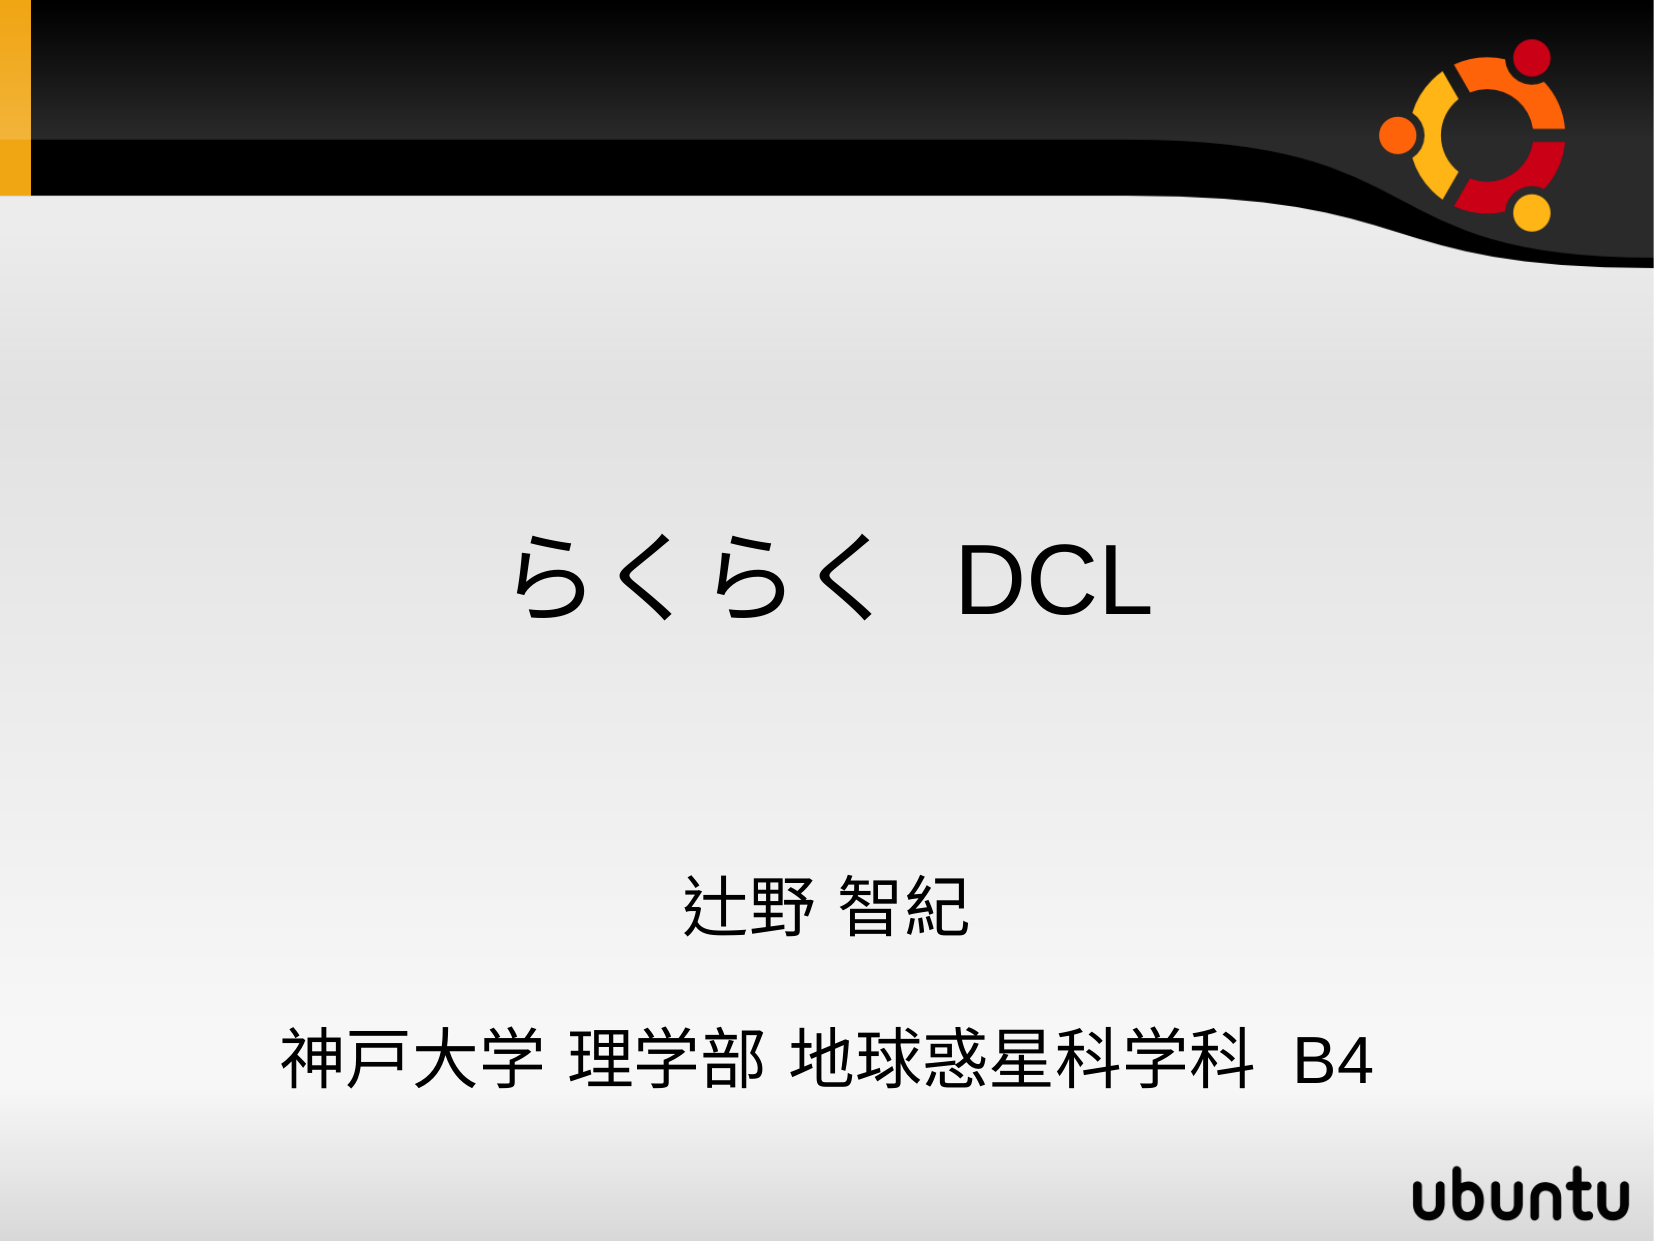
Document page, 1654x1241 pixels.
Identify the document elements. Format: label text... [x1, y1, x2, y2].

text_box 辻野 智紀 神戸大学 理学部 地球惑星科学科 B4 [82, 846, 1571, 1123]
picture [0, 0, 1654, 1241]
subtitle らくらく DCL [82, 344, 1571, 815]
